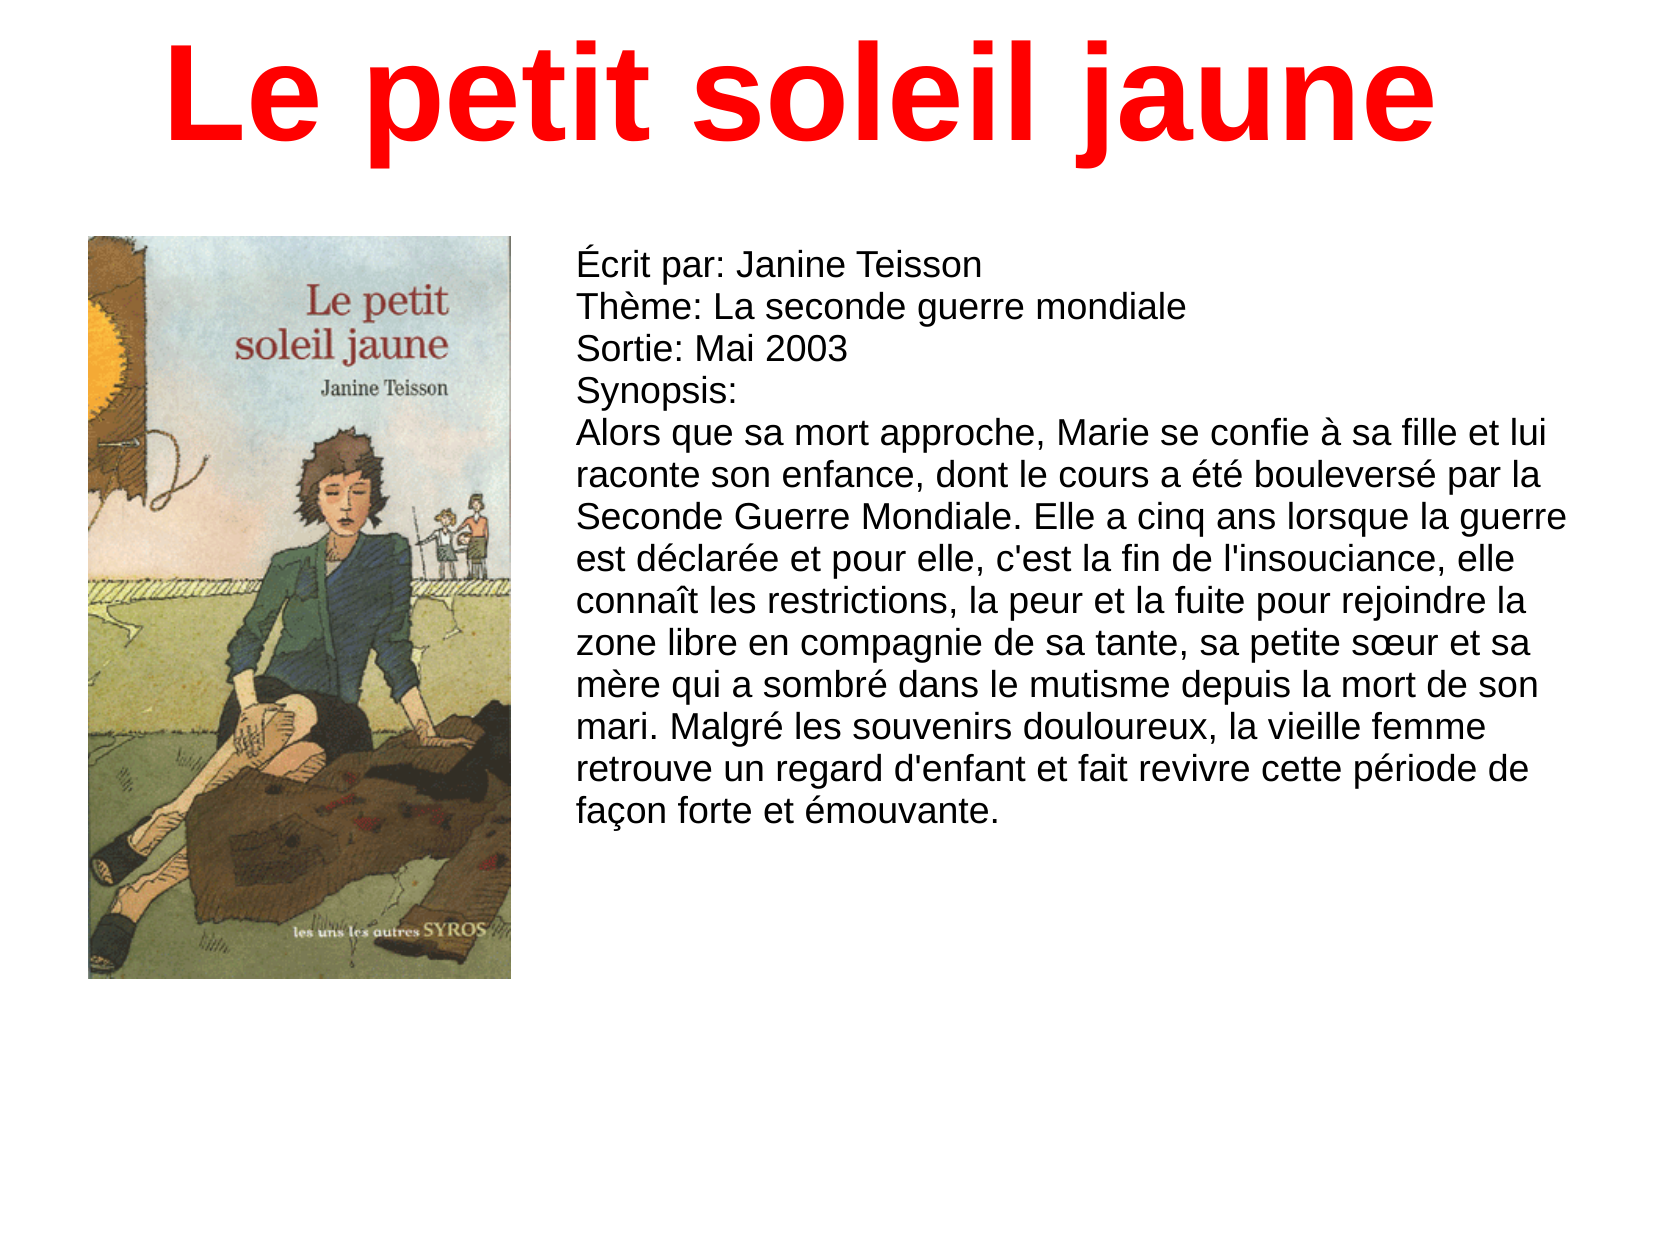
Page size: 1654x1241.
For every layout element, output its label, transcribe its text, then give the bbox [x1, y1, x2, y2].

text_box Écrit par: Janine Teisson Thème: La seconde guerre mondiale Sortie: Mai 2003 Synopsis: Alors que sa mort approche, Marie se confie à sa fille et lui raconte son enfance, dont le cours a été bouleversé par la Seconde Guerre Mondiale. Elle a cinq ans lorsque la guerre est déclarée et pour elle, c'est la fin de l'insouciance, elle connaît les restrictions, la peur et la fuite pour rejoindre la zone libre en compagnie de sa tante, sa petite sœur et sa mère qui a sombré dans le mutisme depuis la mort de son mari. Malgré les souvenirs douloureux, la vieille femme retrouve un regard d'enfant et fait revivre cette période de façon forte et émouvante. [561, 236, 1625, 840]
picture [88, 236, 511, 979]
text_box Le petit soleil jaune [147, 8, 1595, 178]
